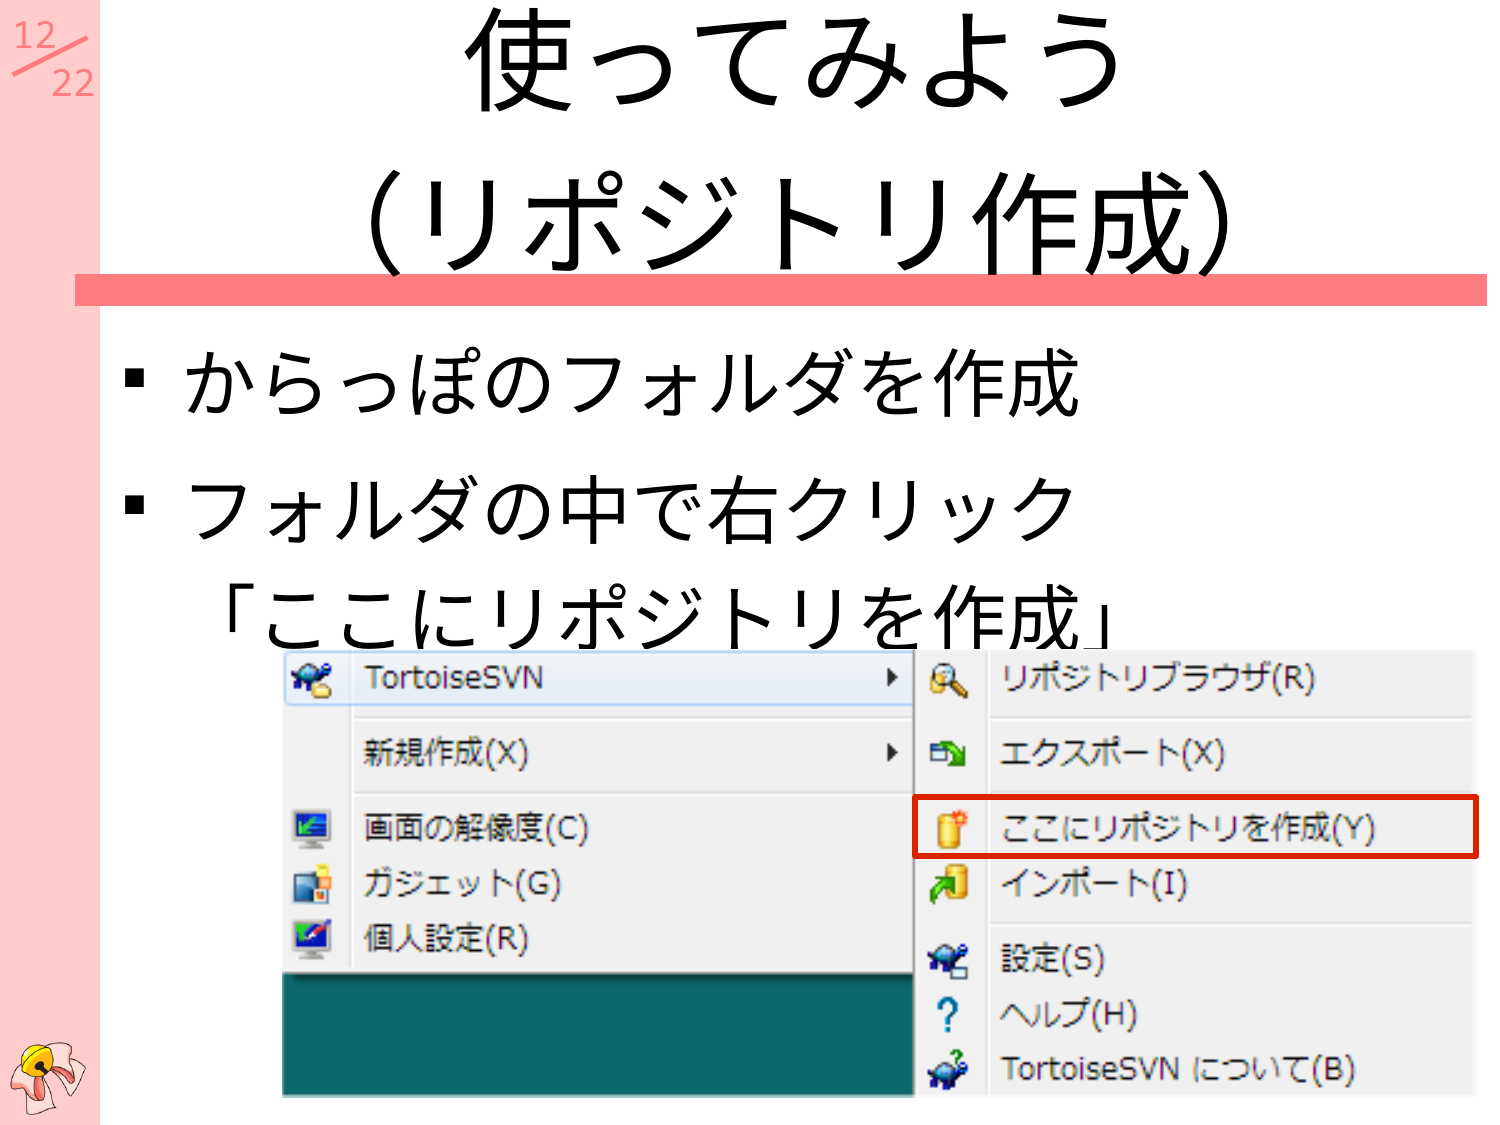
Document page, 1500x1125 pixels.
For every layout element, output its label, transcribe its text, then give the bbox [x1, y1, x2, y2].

picture [10, 1042, 86, 1115]
picture [918, 800, 1473, 853]
list からっぽのフォルダを作成 フォルダの中で右クリック 「ここにリポジトリを作成」 [125, 324, 1476, 1065]
title 使ってみよう （リポジトリ作成） [125, 14, 1476, 257]
picture [282, 649, 1477, 1098]
